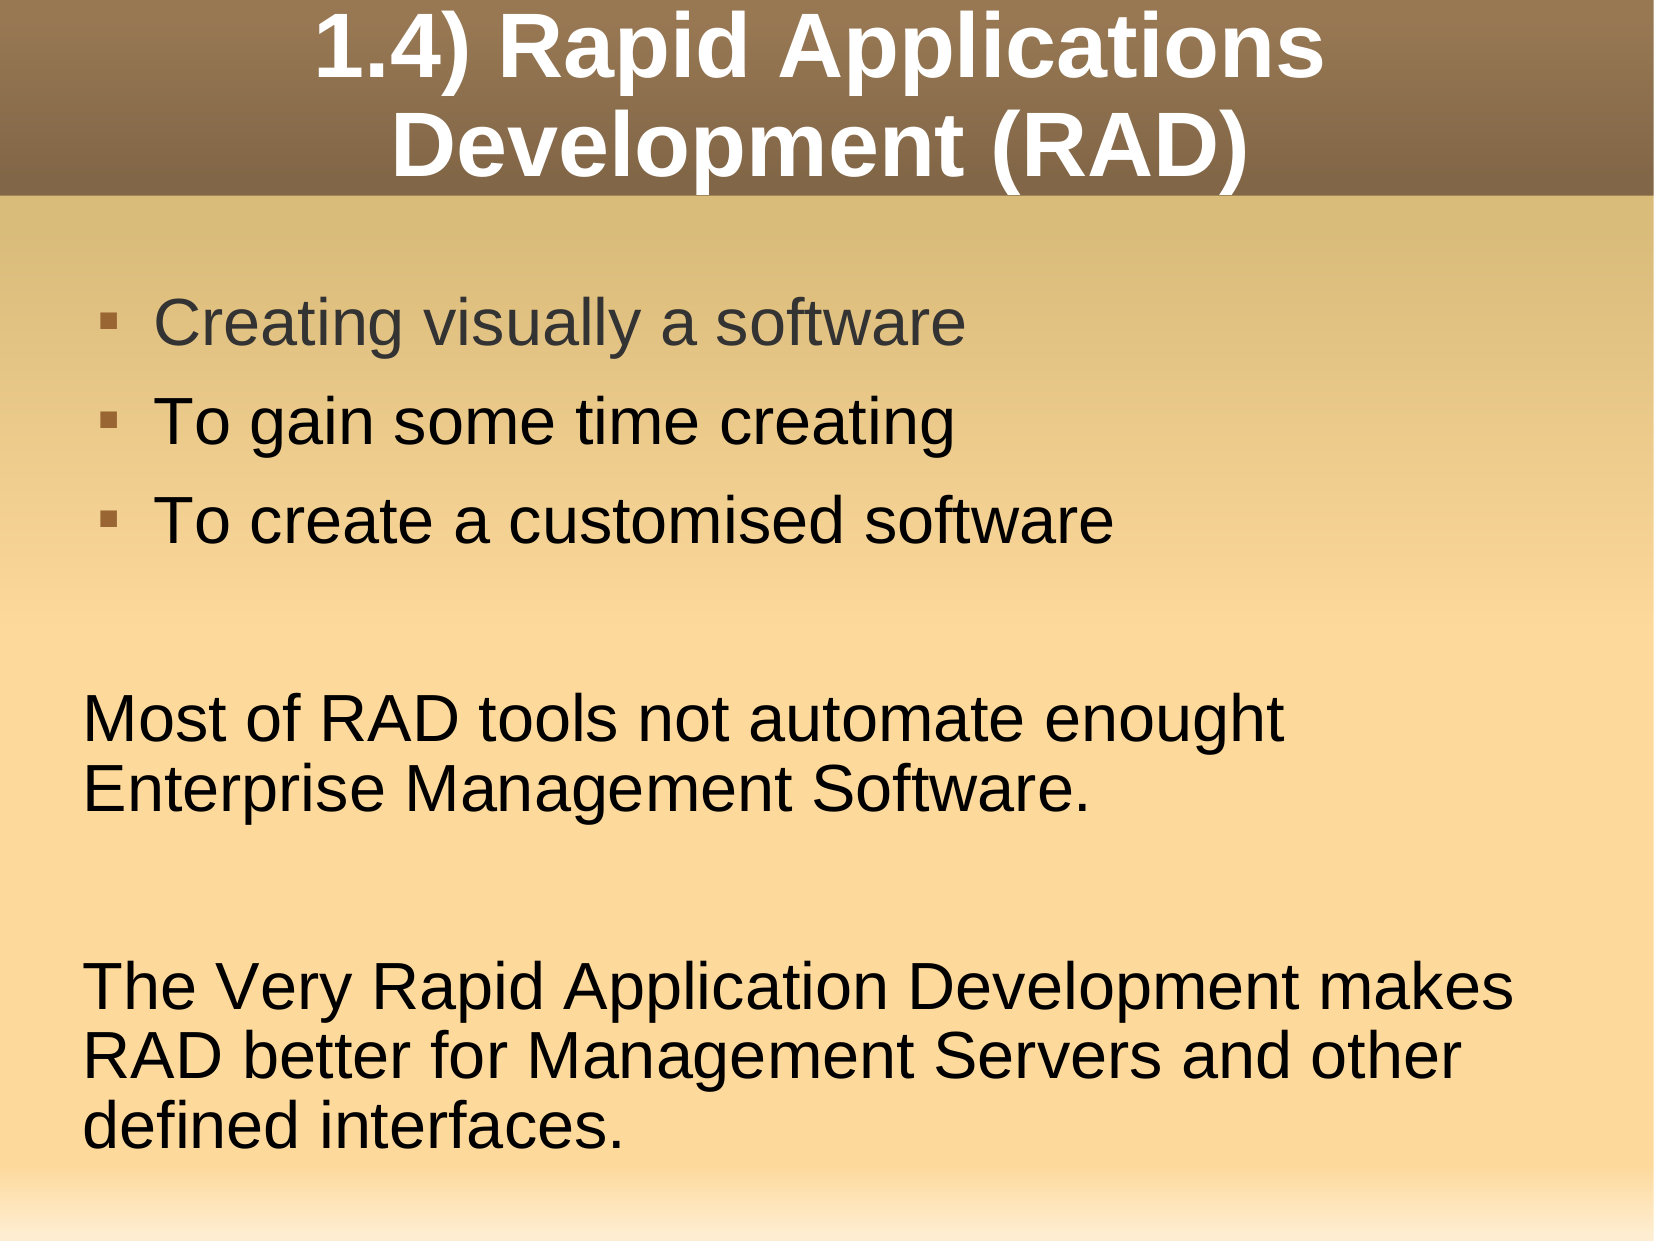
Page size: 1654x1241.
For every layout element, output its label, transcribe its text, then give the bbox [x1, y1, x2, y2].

list Creating visually a software To gain some time creating To create a customised software Most of RAD tools not automate enought Enterprise Management Software. The Very Rapid Application Development makes RAD better for Management Servers and other defined interfaces. [82, 290, 1571, 1168]
picture [0, 0, 1654, 1241]
title 1.4) Rapid Applications Development (RAD)‏ [76, 0, 1565, 198]
